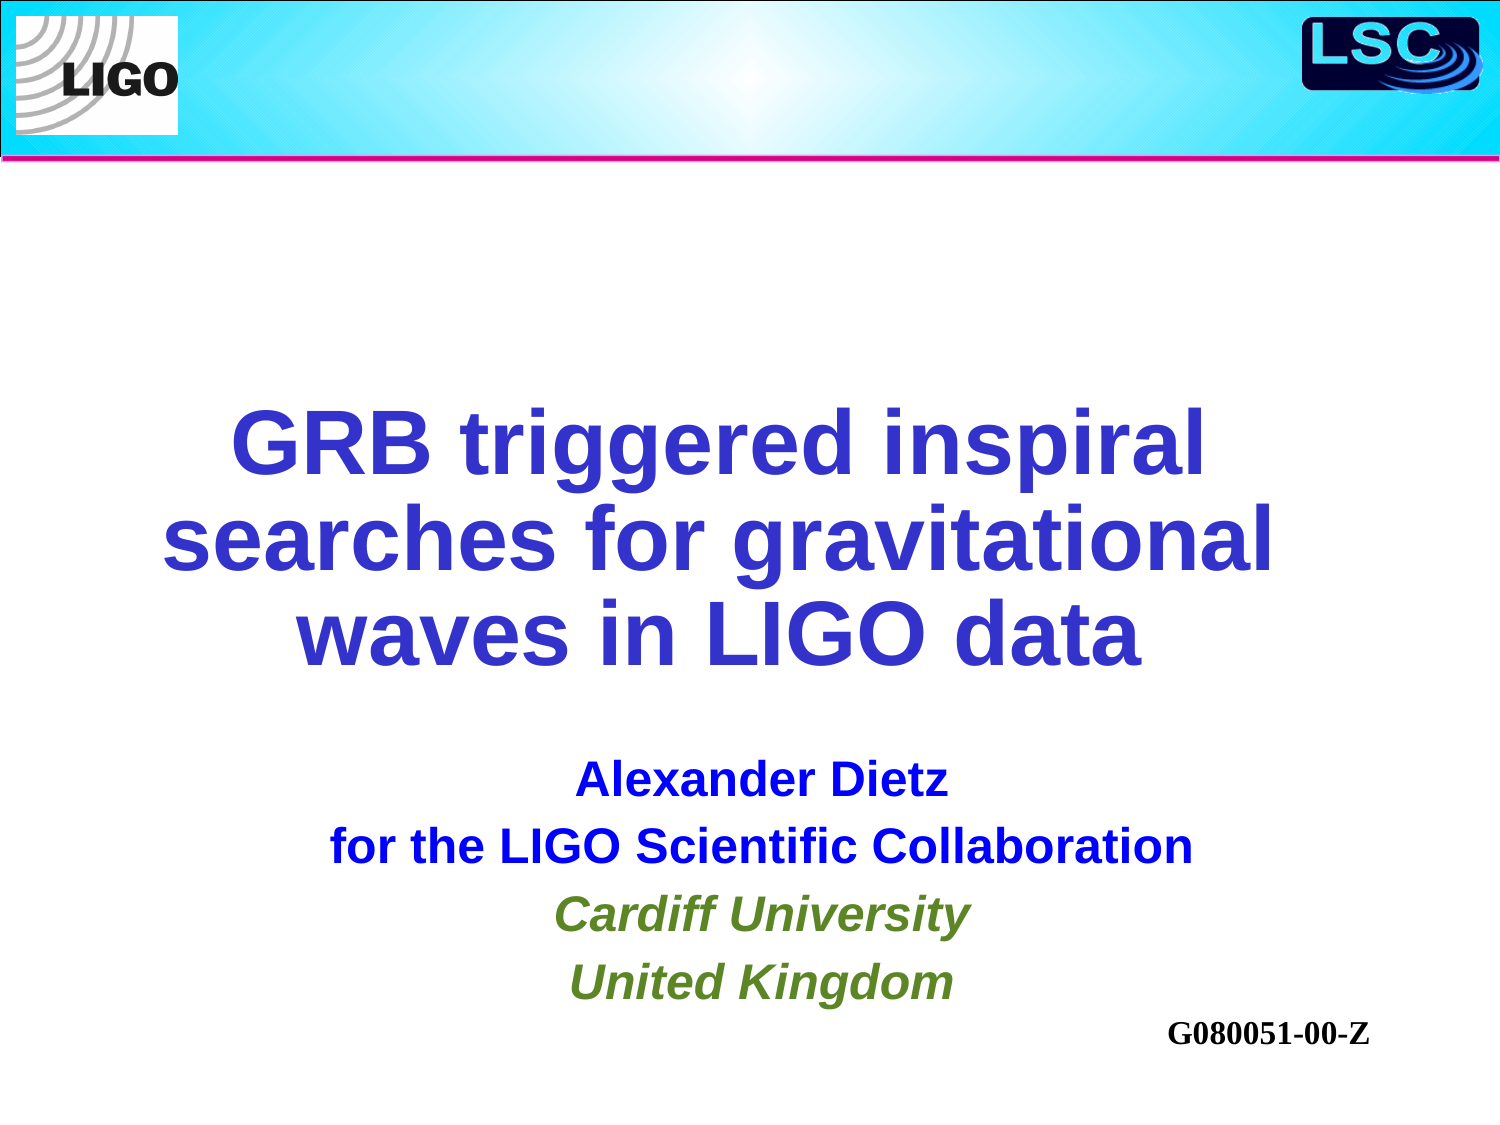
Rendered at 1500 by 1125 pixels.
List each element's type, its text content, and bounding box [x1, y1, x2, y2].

subtitle Alexander Dietz for the LIGO Scientific Collaboration Cardiff University United Kingdom [199, 747, 1250, 1100]
text_box G080051-00-Z [1152, 1013, 1431, 1096]
title GRB triggered inspiral searches for gravitational waves in LIGO data [63, 281, 1376, 693]
picture [1302, 17, 1483, 94]
